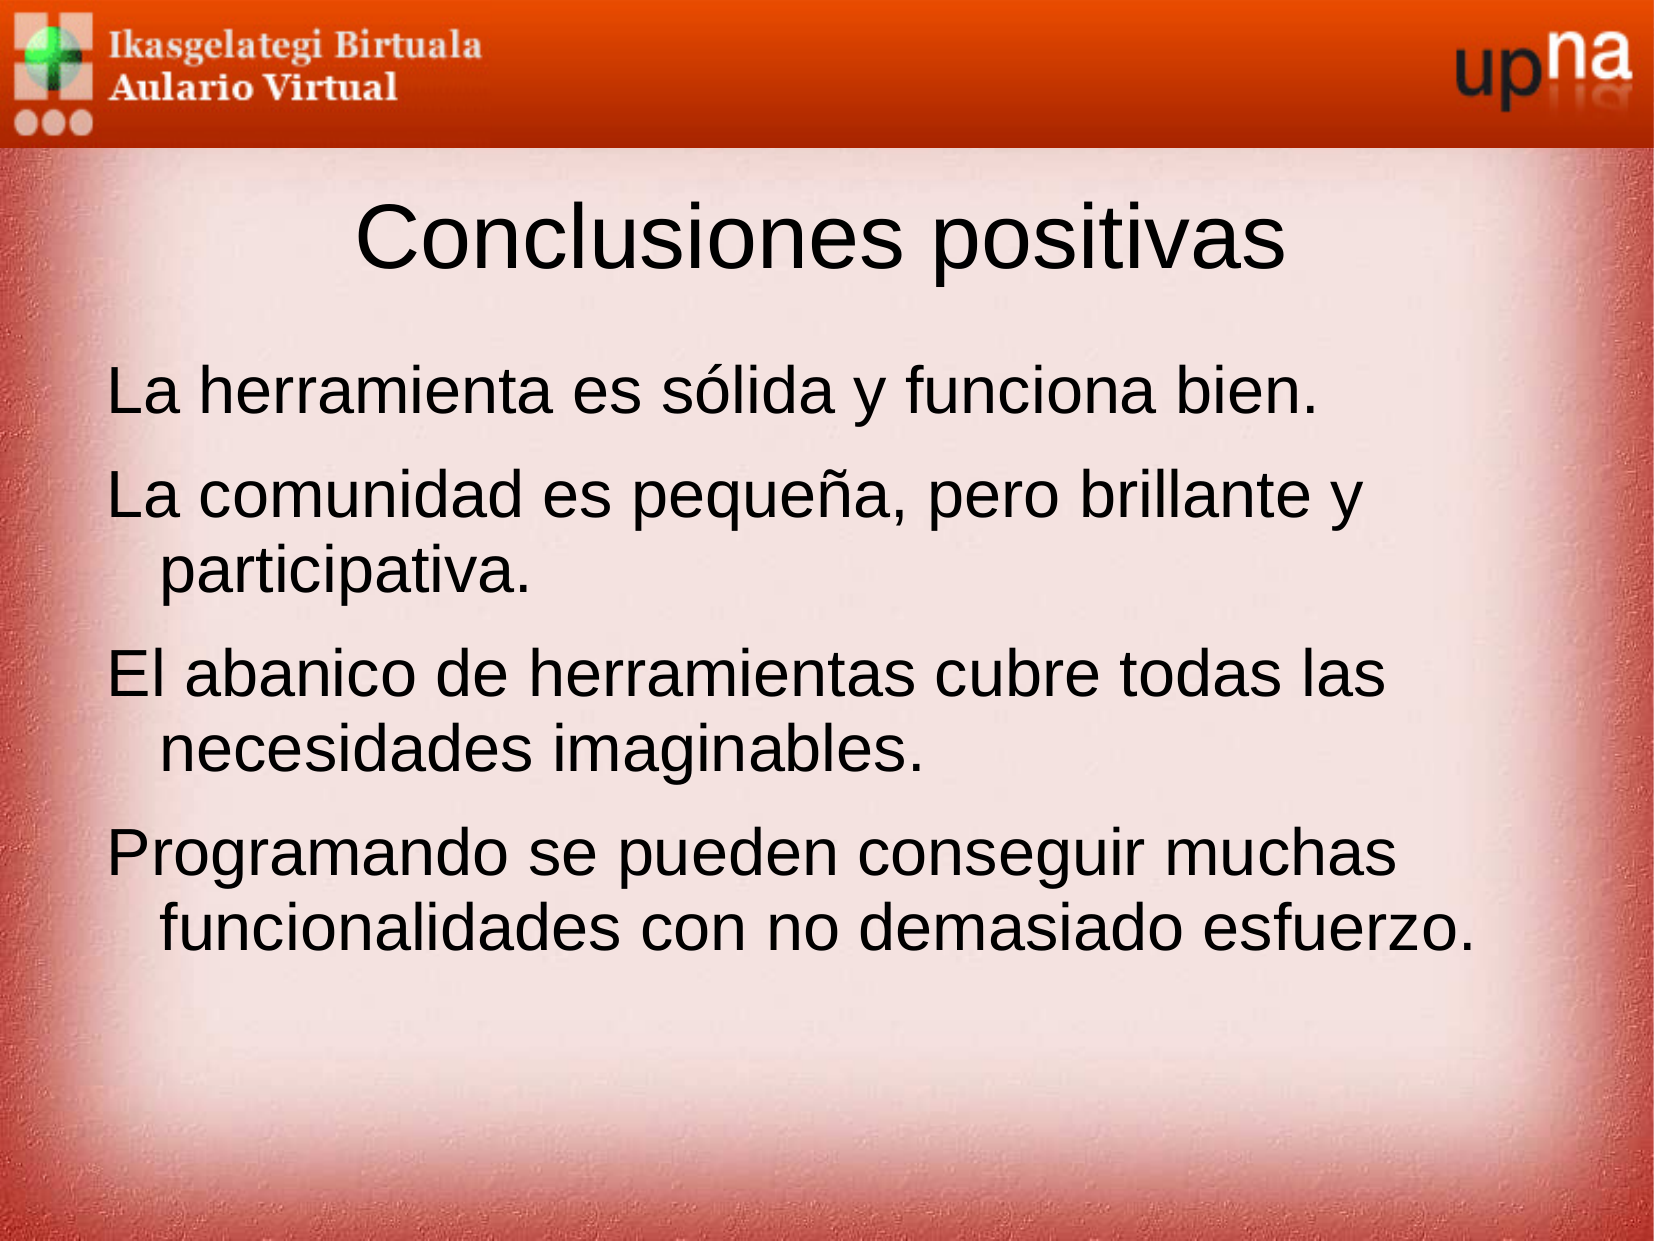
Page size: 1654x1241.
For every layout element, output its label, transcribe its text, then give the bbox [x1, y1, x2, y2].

picture [0, 0, 1654, 1241]
list La herramienta es sólida y funciona bien. La comunidad es pequeña, pero brillante y participativa. El abanico de herramientas cubre todas las necesidades imaginables. Programando se pueden conseguir muchas funcionalidades con no demasiado esfuerzo. [88, 352, 1577, 1093]
title Conclusiones positivas [77, 148, 1566, 326]
